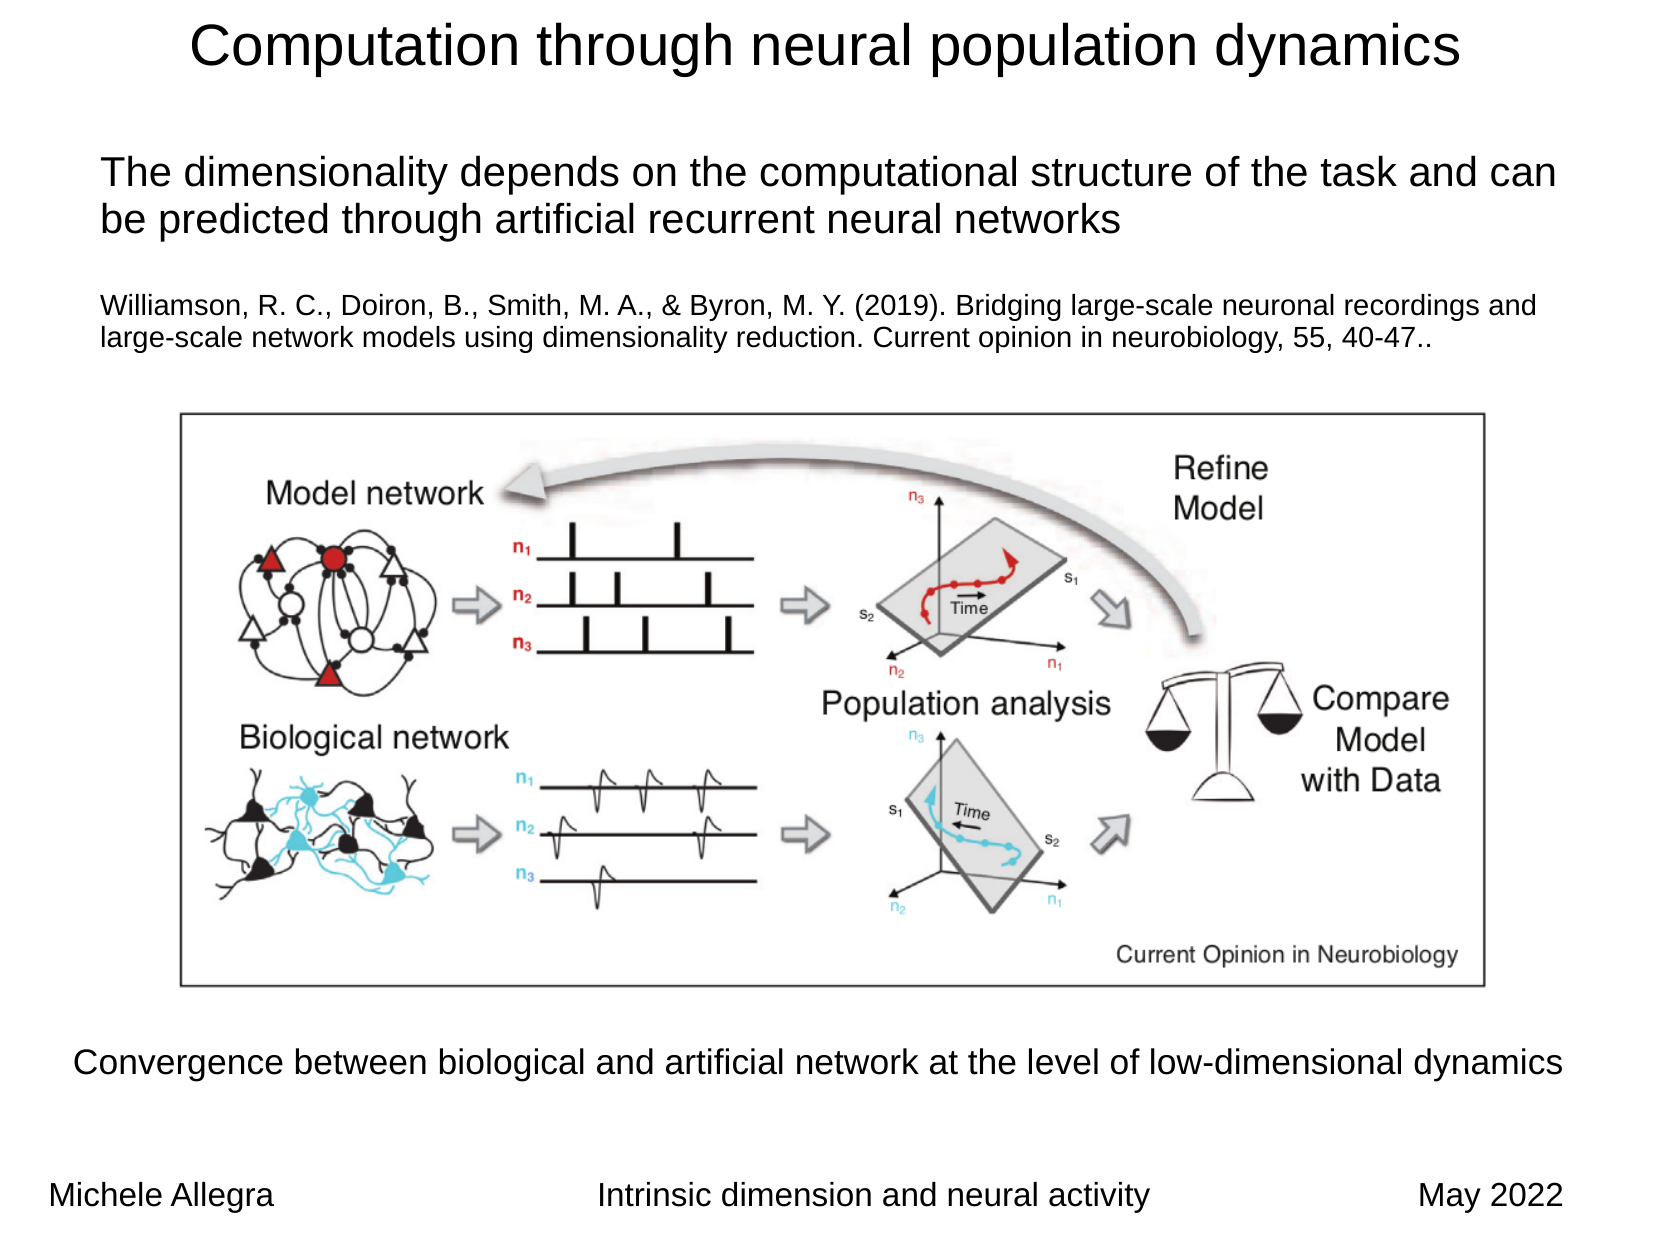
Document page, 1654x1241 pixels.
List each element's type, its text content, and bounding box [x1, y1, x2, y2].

title Computation through neural population dynamics [82, 0, 1571, 96]
text_box Michele Allegra Intrinsic dimension and neural activity May 2022 [33, 1168, 1603, 1221]
text_box Convergence between biological and artificial network at the level of low-dimensional dynamics [58, 1034, 1604, 1143]
picture [156, 395, 1507, 1018]
text_box The dimensionality depends on the computational structure of the task and can be predicted through artificial recurrent neural networks Williamson, R. C., Doiron, B., Smith, M. A., & Byron, M. Y. (2019). Bridging large-scale neuronal recordings and large-scale network models using dimensionality reduction. Current opinion in neurobiology, 55, 40-47.. [85, 141, 1582, 362]
